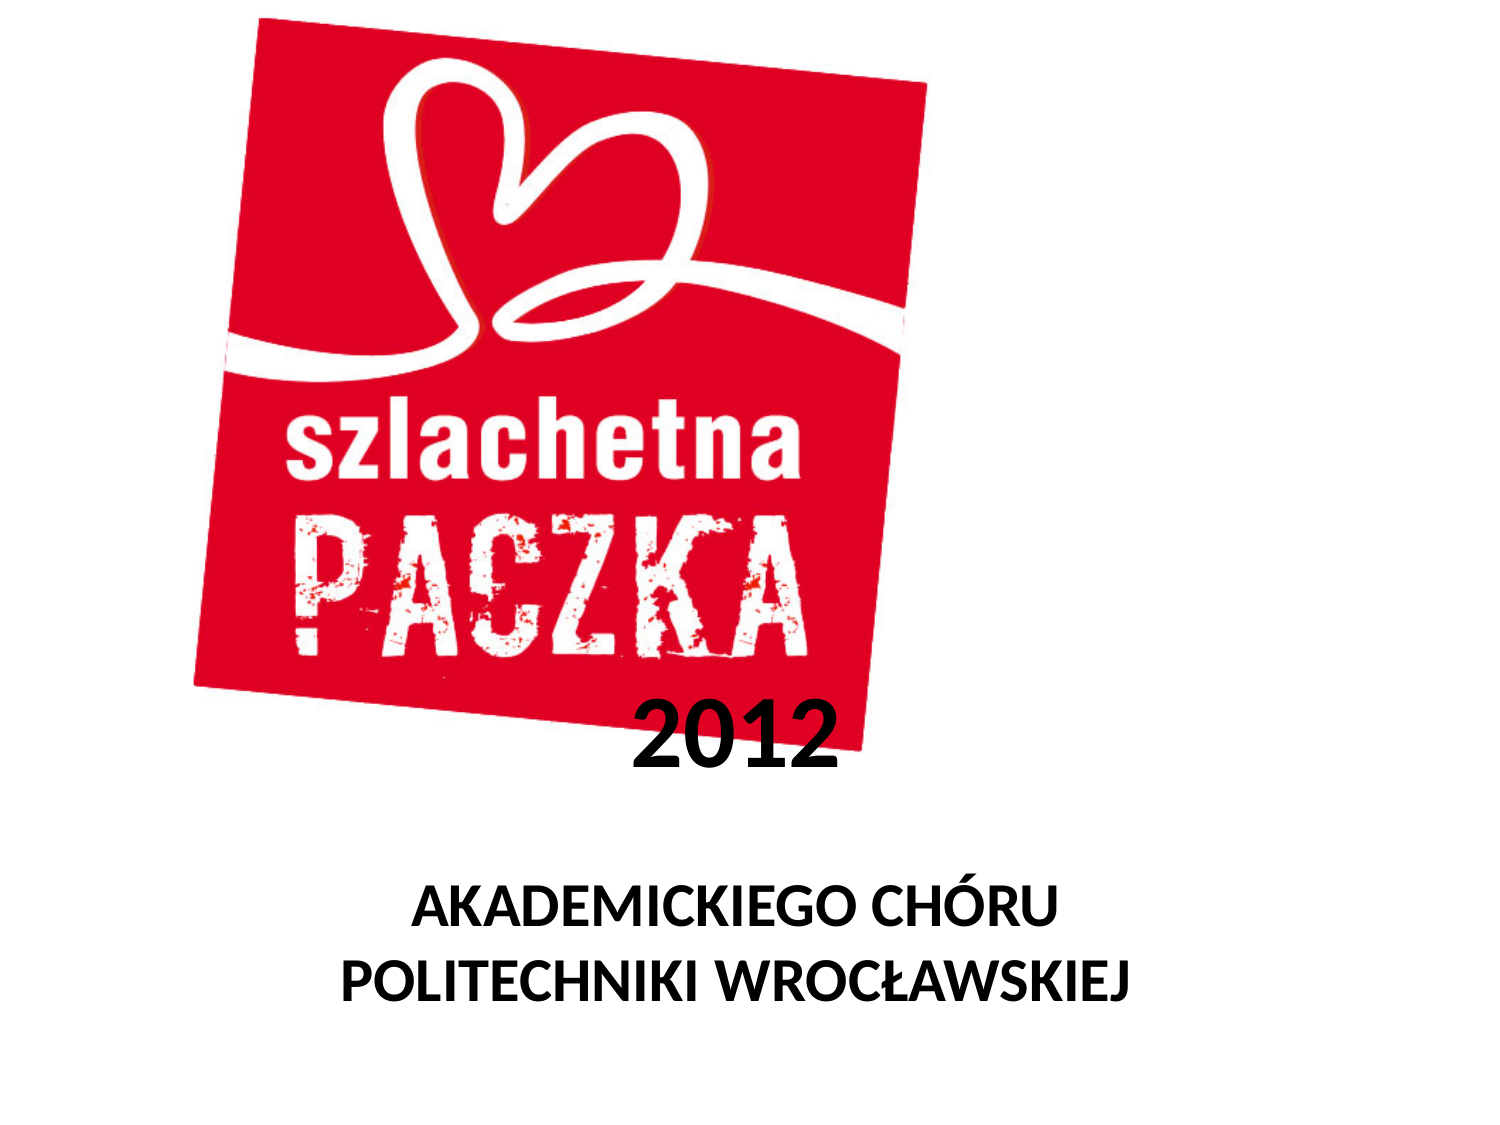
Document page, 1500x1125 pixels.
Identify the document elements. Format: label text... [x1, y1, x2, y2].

text_box 2012 AKADEMICKIEGO CHÓRU POLITECHNIKI WROCŁAWSKIEJ [292, 656, 1180, 1025]
picture [126, 7, 974, 762]
